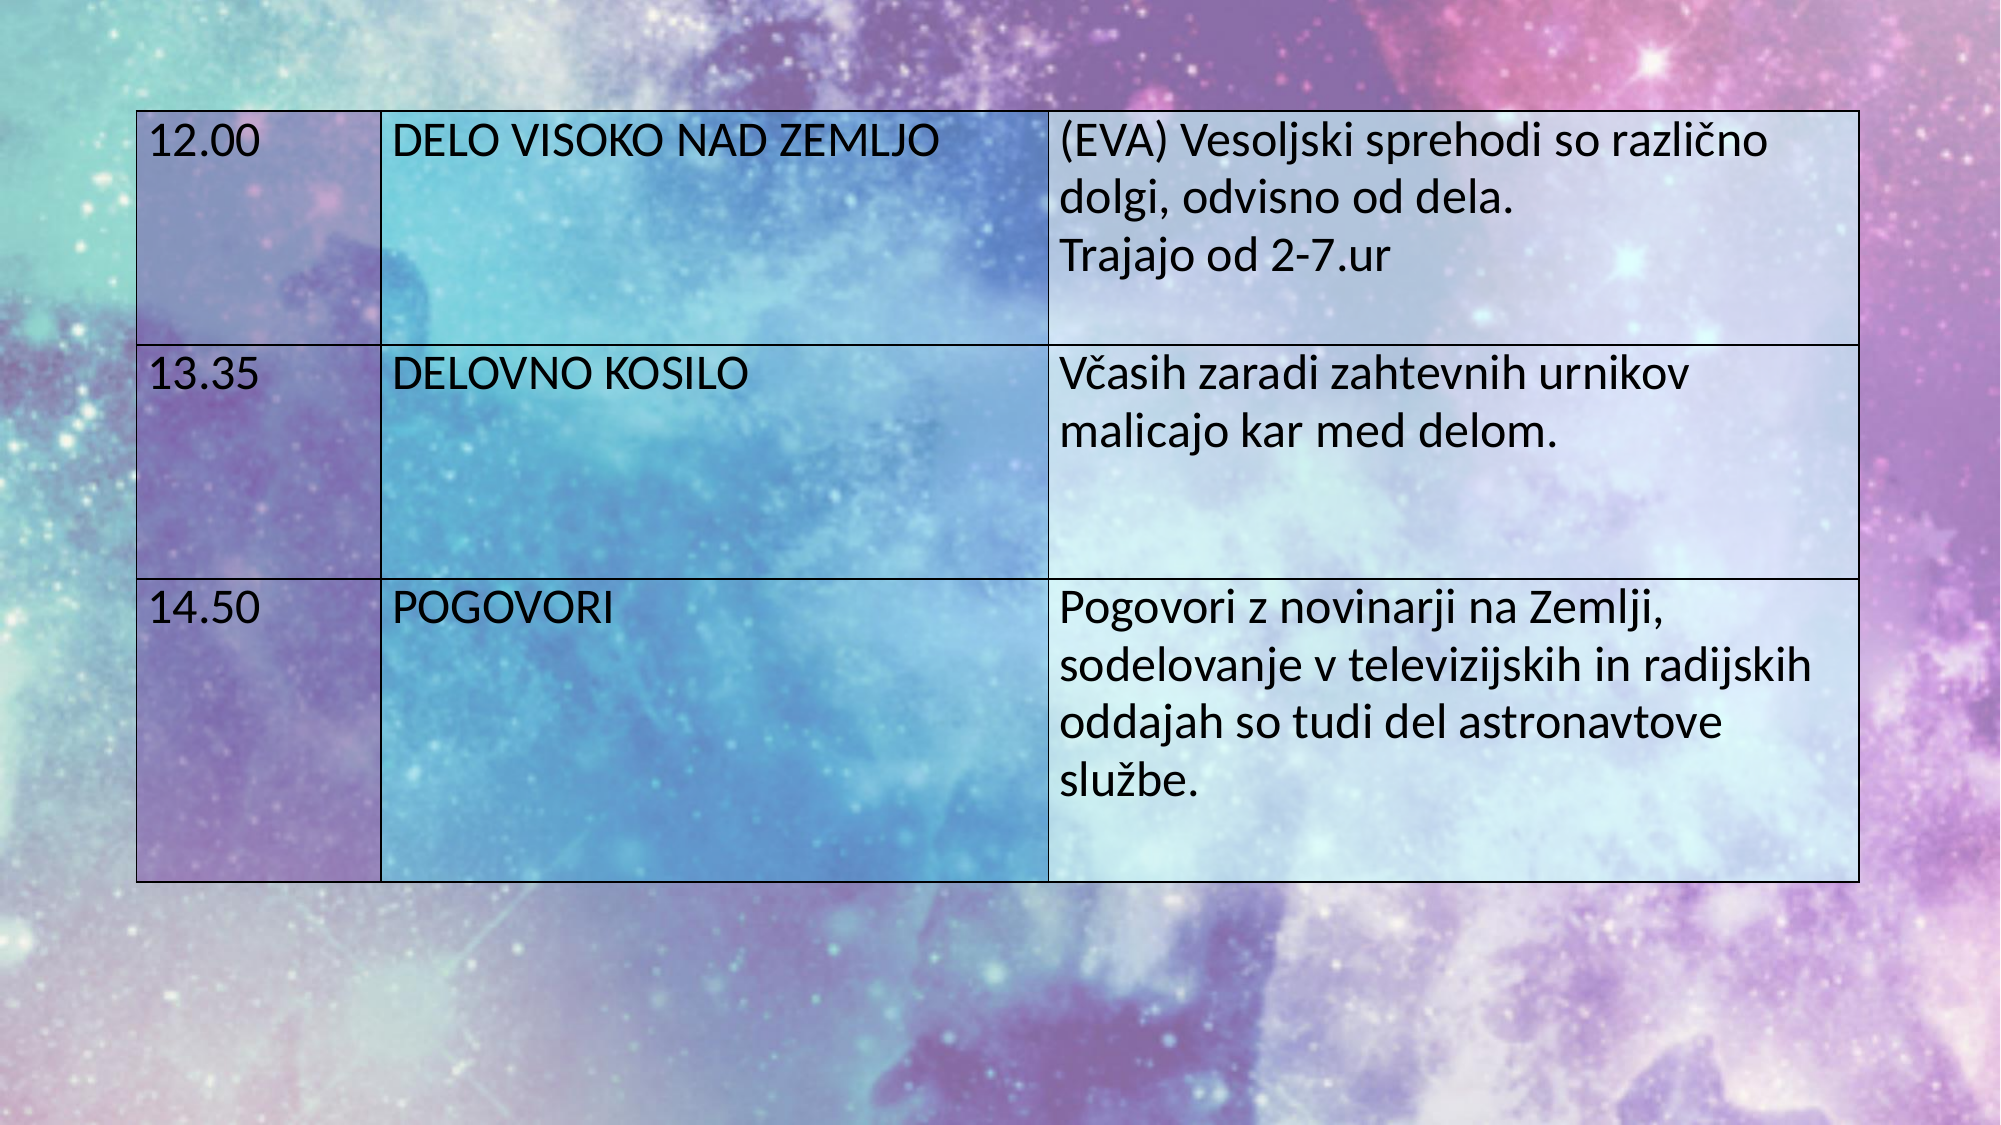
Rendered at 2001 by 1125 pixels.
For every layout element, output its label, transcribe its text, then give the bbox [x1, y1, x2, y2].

table_cell DELOVNO KOSILO [382, 346, 1048, 578]
table_cell POGOVORI [382, 580, 1048, 881]
table_header DELO VISOKO NAD ZEMLJO [382, 112, 1048, 344]
table_cell Včasih zaradi zahtevnih urnikov malicajo kar med delom. [1049, 346, 1858, 578]
table_header (EVA) Vesoljski sprehodi so različno dolgi, odvisno od dela. Trajajo od 2-7.ur [1049, 112, 1858, 344]
picture [0, 0, 2001, 1125]
table_cell Pogovori z novinarji na Zemlji, sodelovanje v televizijskih in radijskih oddajah so tudi del astronavtove službe. [1049, 580, 1858, 881]
table_cell 14.50 [137, 580, 380, 881]
table_header 12.00 [137, 112, 380, 344]
table_cell 13.35 [137, 346, 380, 578]
